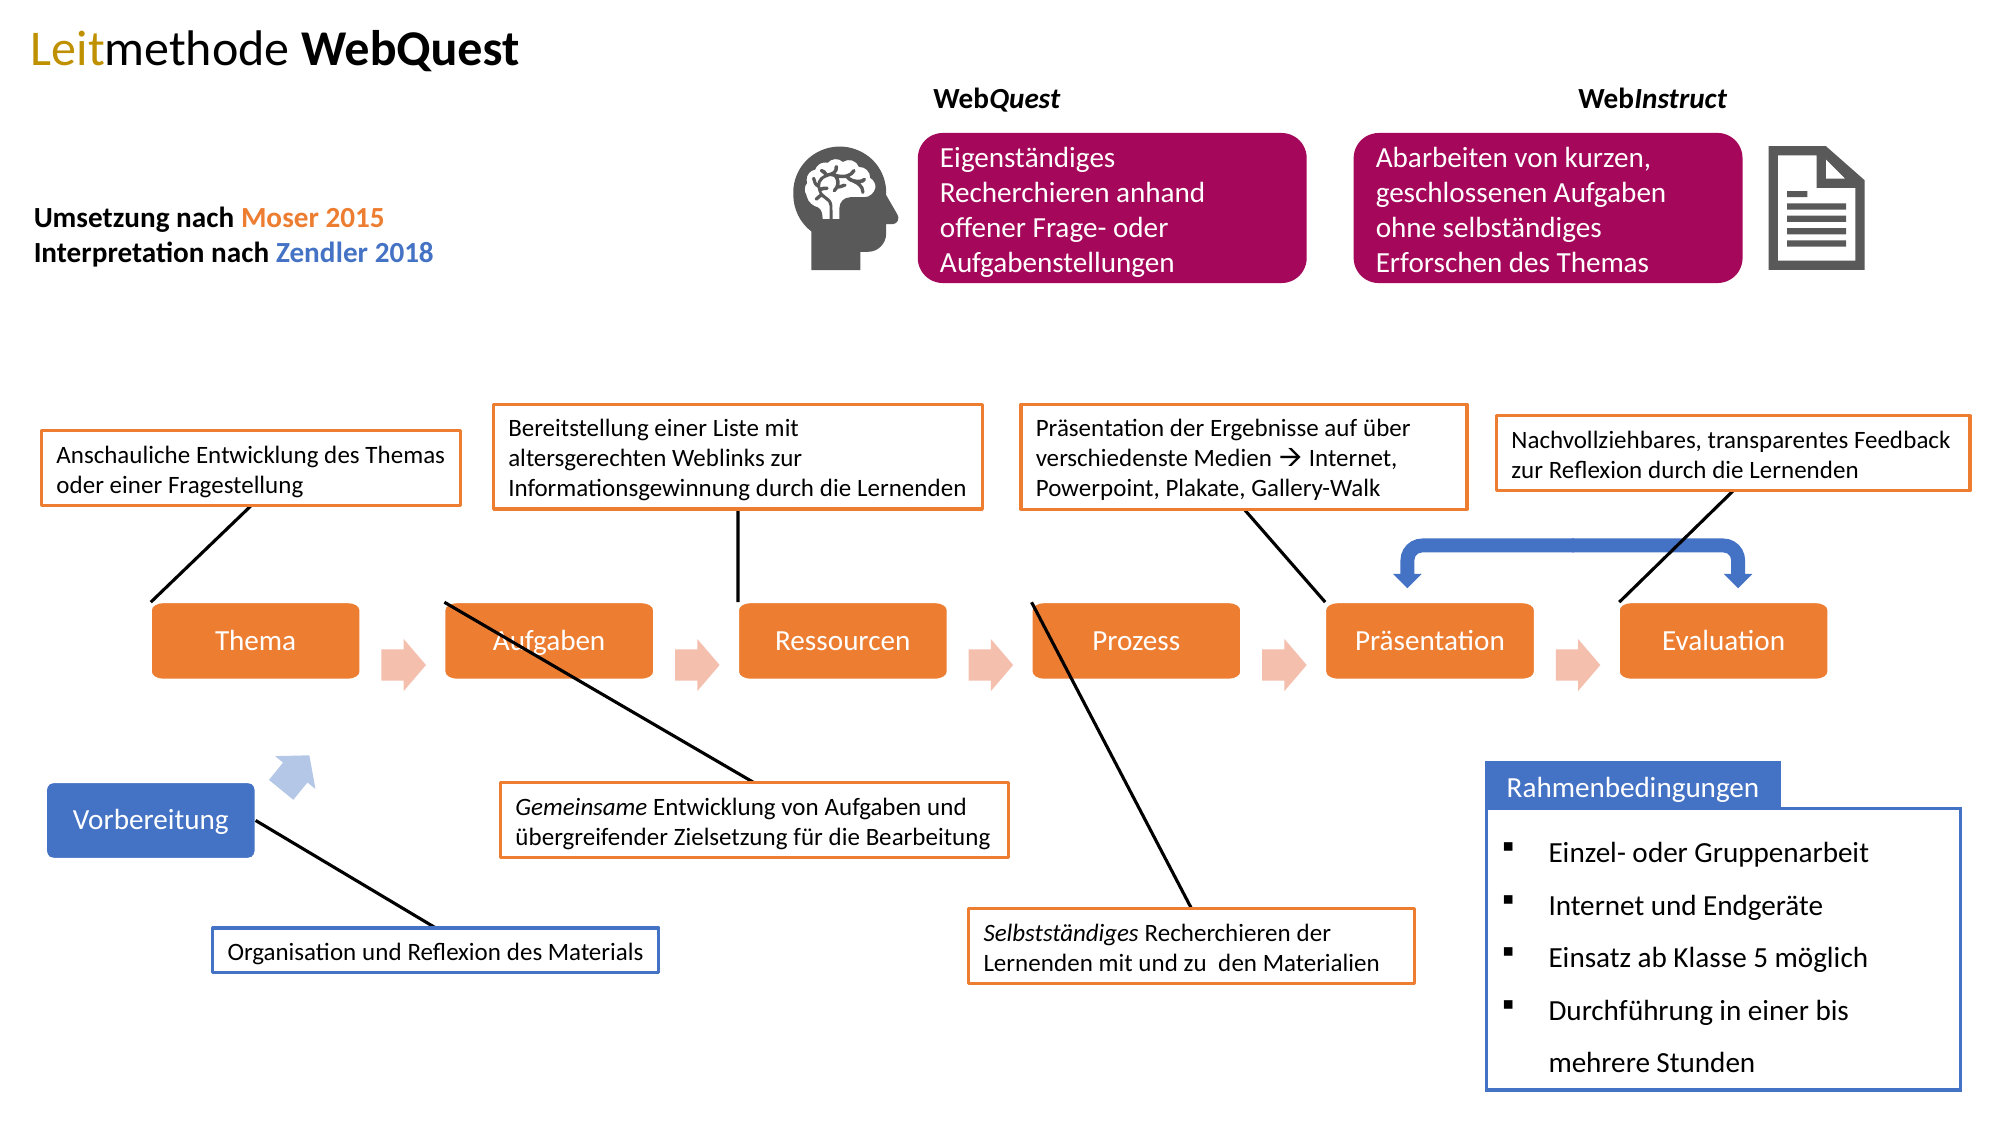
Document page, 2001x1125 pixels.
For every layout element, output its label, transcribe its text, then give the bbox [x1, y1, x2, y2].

text_box [968, 639, 1014, 692]
text_box Ressourcen [738, 602, 948, 680]
text_box WebInstruct [1563, 72, 1742, 123]
text_box Abarbeiten von kurzen, geschlossenen Aufgaben ohne selbständiges Erforschen des Themas [1353, 132, 1741, 284]
text_box Aufgaben [444, 606, 573, 680]
text_box Selbstständiges Recherchieren der Lernenden mit und zu den Materialien [968, 908, 1415, 984]
text_box WebQuest [918, 72, 1075, 123]
picture [1741, 133, 1892, 283]
text_box Präsentation der Ergebnisse auf über verschiedenste Medien  Internet, Powerpoint, Plakate, Gallery-Walk [1021, 404, 1468, 510]
text_box Thema [150, 602, 361, 680]
text_box Präsentation [1325, 602, 1535, 680]
text_box [45, 782, 256, 859]
text_box [1395, 539, 1680, 587]
text_box [381, 639, 426, 692]
text_box [1674, 539, 1750, 587]
text_box Aufgaben [451, 602, 655, 680]
text_box Prozess [1035, 602, 1242, 680]
text_box Gemeinsame Entwicklung von Aufgaben und übergreifender Zielsetzung für die Bearbeitung [500, 782, 1009, 858]
picture [770, 133, 921, 284]
subtitle Leitmethode WebQuest [15, 14, 1982, 287]
text_box Bereitstellung einer Liste mit altersgerechten Weblinks zur Informationsgewinnung durch die Lernenden [493, 404, 983, 509]
text_box Anschauliche Entwicklung des Themas oder einer Fragestellung [41, 430, 461, 506]
text_box Organisation und Reflexion des Materials [212, 928, 659, 973]
text_box Evaluation [1618, 602, 1829, 680]
text_box Prozess [1031, 608, 1069, 680]
text_box [269, 755, 316, 800]
text_box Einzel- oder Gruppenarbeit Internet und Endgeräte Einsatz ab Klasse 5 möglich Durchführung in einer bis mehrere Stunden [1486, 808, 1961, 1090]
text_box [1262, 639, 1307, 692]
text_box Vorbereitung [49, 784, 252, 857]
text_box Nachvollziehbares, transparentes Feedback zur Reflexion durch die Lernenden [1496, 415, 1971, 491]
text_box Eigenständiges Recherchieren anhand offener Frage- oder Aufgabenstellungen [921, 132, 1307, 284]
text_box Rahmenbedingungen [1486, 762, 1780, 809]
text_box Umsetzung nach Moser 2015 Interpretation nach Zendler 2018 [18, 190, 555, 276]
text_box [675, 639, 720, 692]
text_box [1555, 639, 1601, 692]
